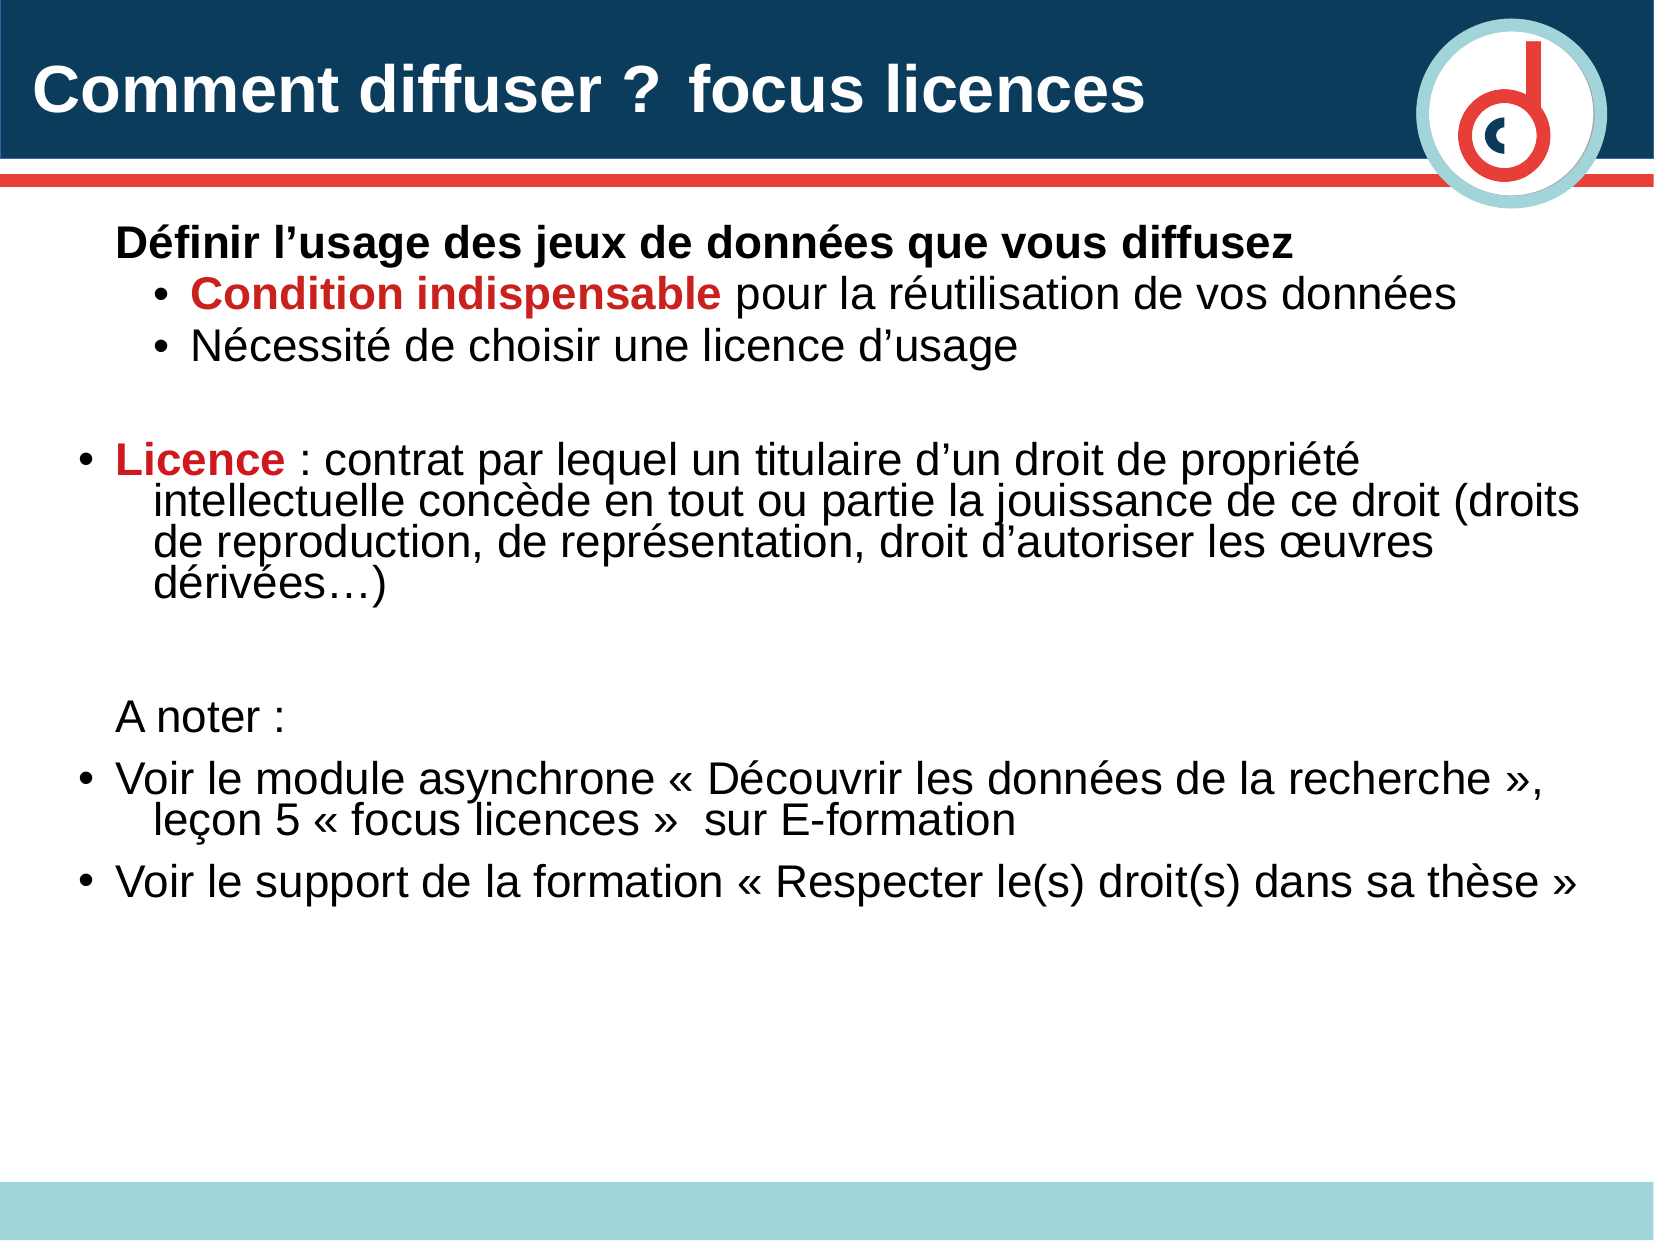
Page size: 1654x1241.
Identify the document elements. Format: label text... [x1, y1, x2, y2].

title Comment diffuser ? focus licences [17, 11, 1412, 159]
text_box Définir l’usage des jeux de données que vous diffusez Condition indispensable pour la réutilisation de vos données Nécessité de choisir une licence d’usage Licence : contrat par lequel un titulaire d’un droit de propriété intellectuelle concède en tout ou partie la jouissance de ce droit (droits de reproduction, de représentation, droit d’autoriser les œuvres dérivées…) A noter : Voir le module asynchrone « Découvrir les données de la recherche », leçon 5 « focus licences » sur E-formation Voir le support de la formation « Respecter le(s) droit(s) dans sa thèse » [63, 209, 1629, 1150]
